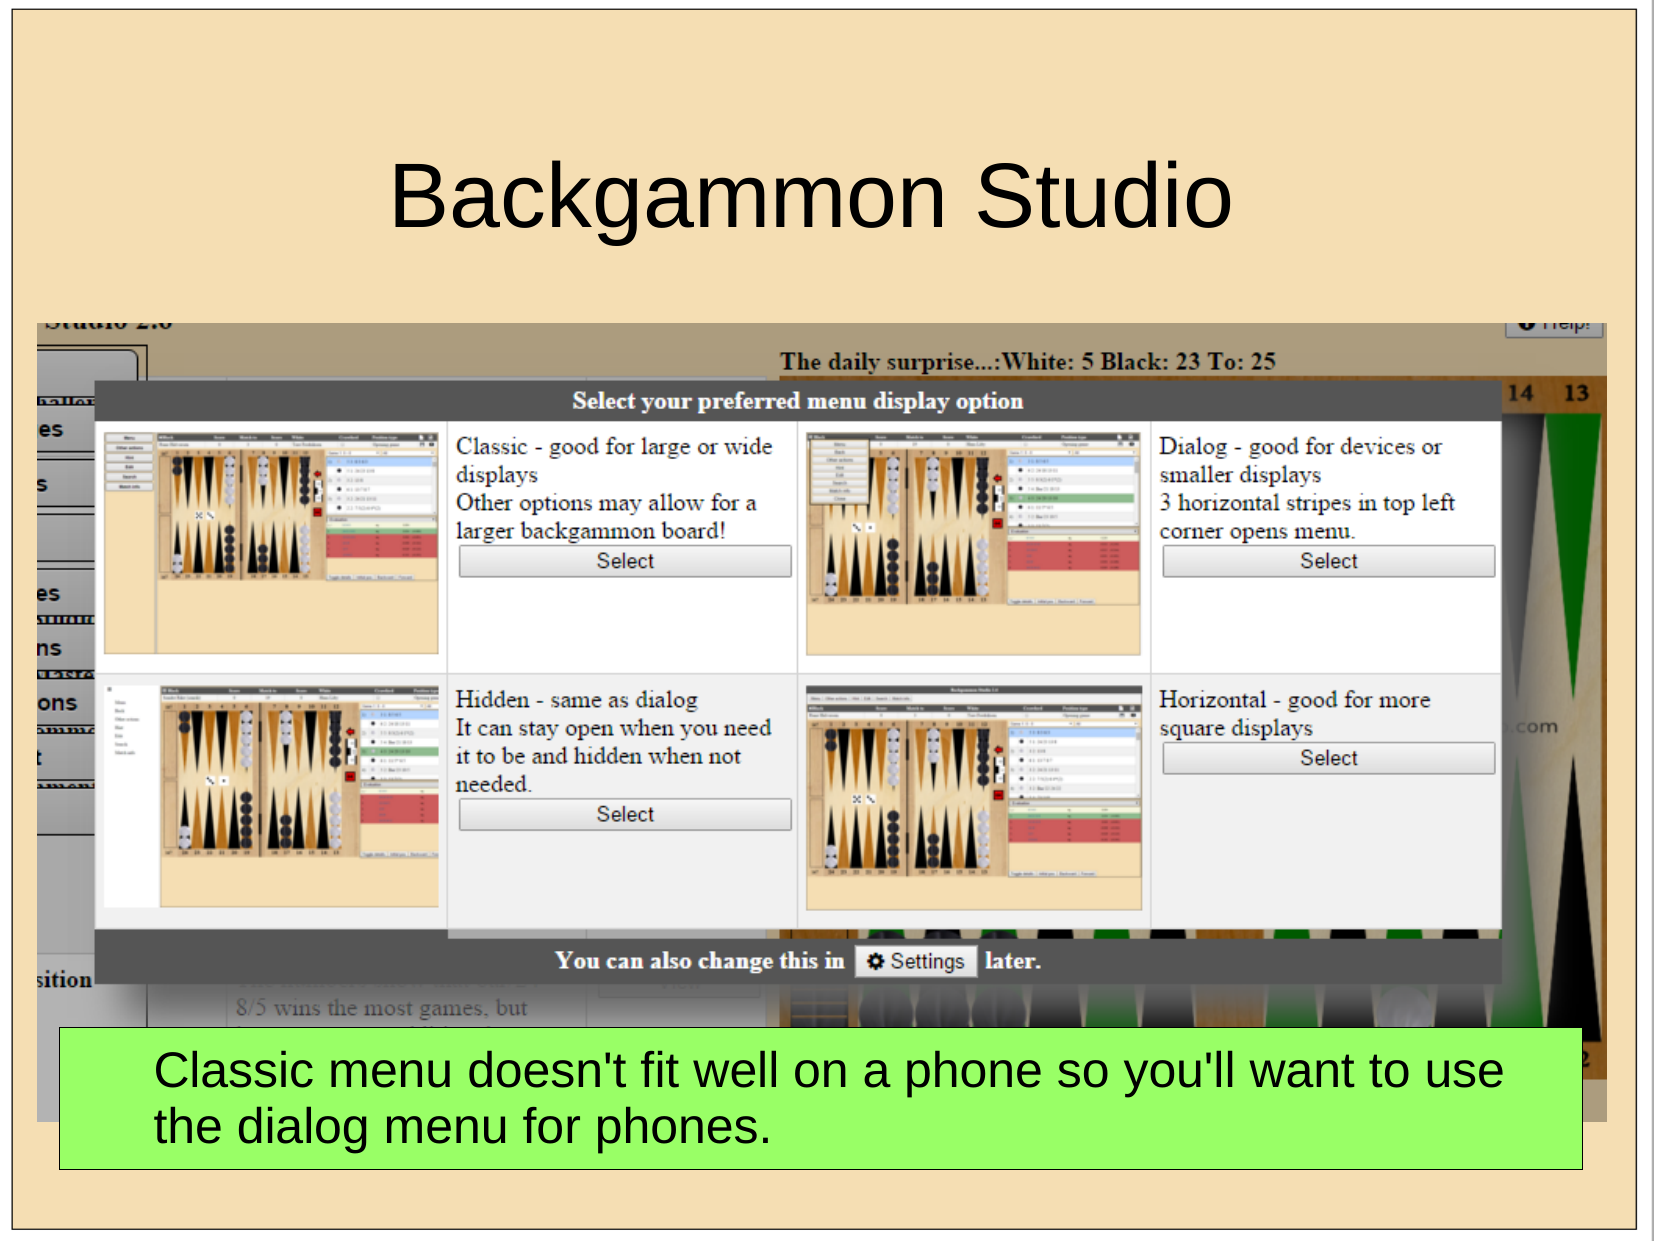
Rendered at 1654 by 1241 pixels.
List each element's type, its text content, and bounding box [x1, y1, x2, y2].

title Backgammon Studio [118, 112, 1506, 281]
text_box Classic menu doesn't fit well on a phone so you'll want to use the dialog menu for phones. [59, 1027, 1583, 1170]
picture [0, 0, 1654, 1241]
